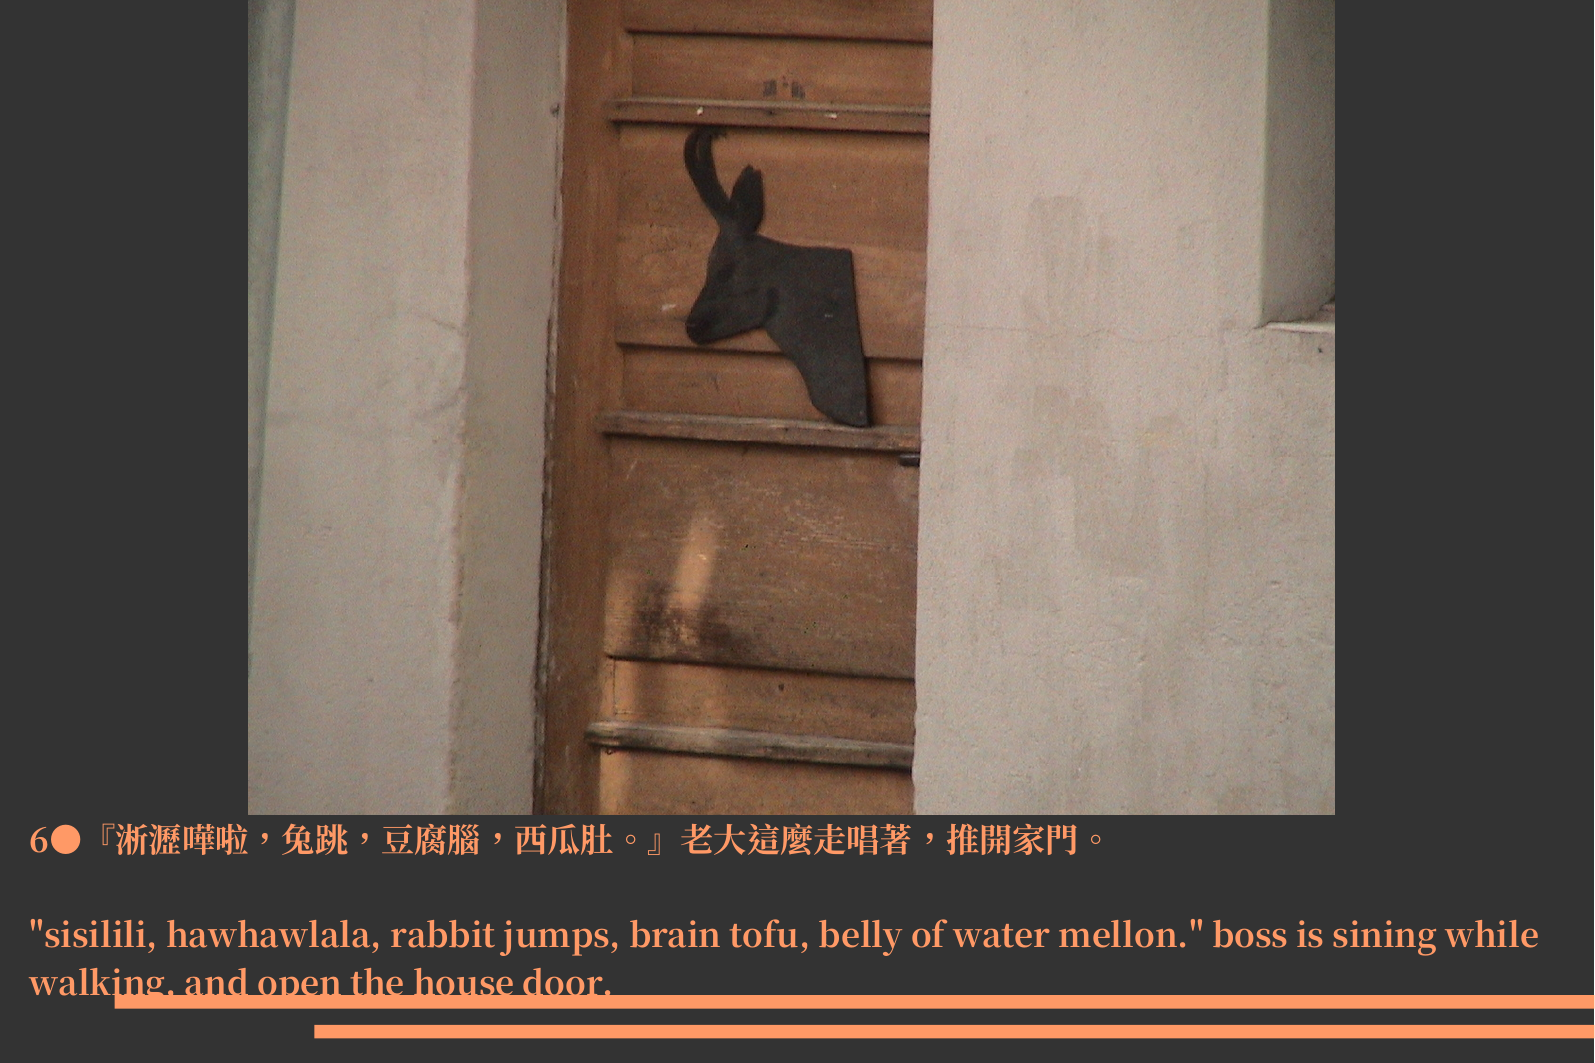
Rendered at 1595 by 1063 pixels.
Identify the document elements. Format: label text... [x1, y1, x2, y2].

picture [248, 0, 1335, 815]
title 6●『淅瀝嘩啦，兔跳，豆腐腦，西瓜肚。』老大這麼走唱著，推開家門。 "sisilili, hawhawlala, rabbit jumps, brain tofu, belly of water mellon." boss is sining while walking, and open the house door. [29, 833, 1565, 986]
